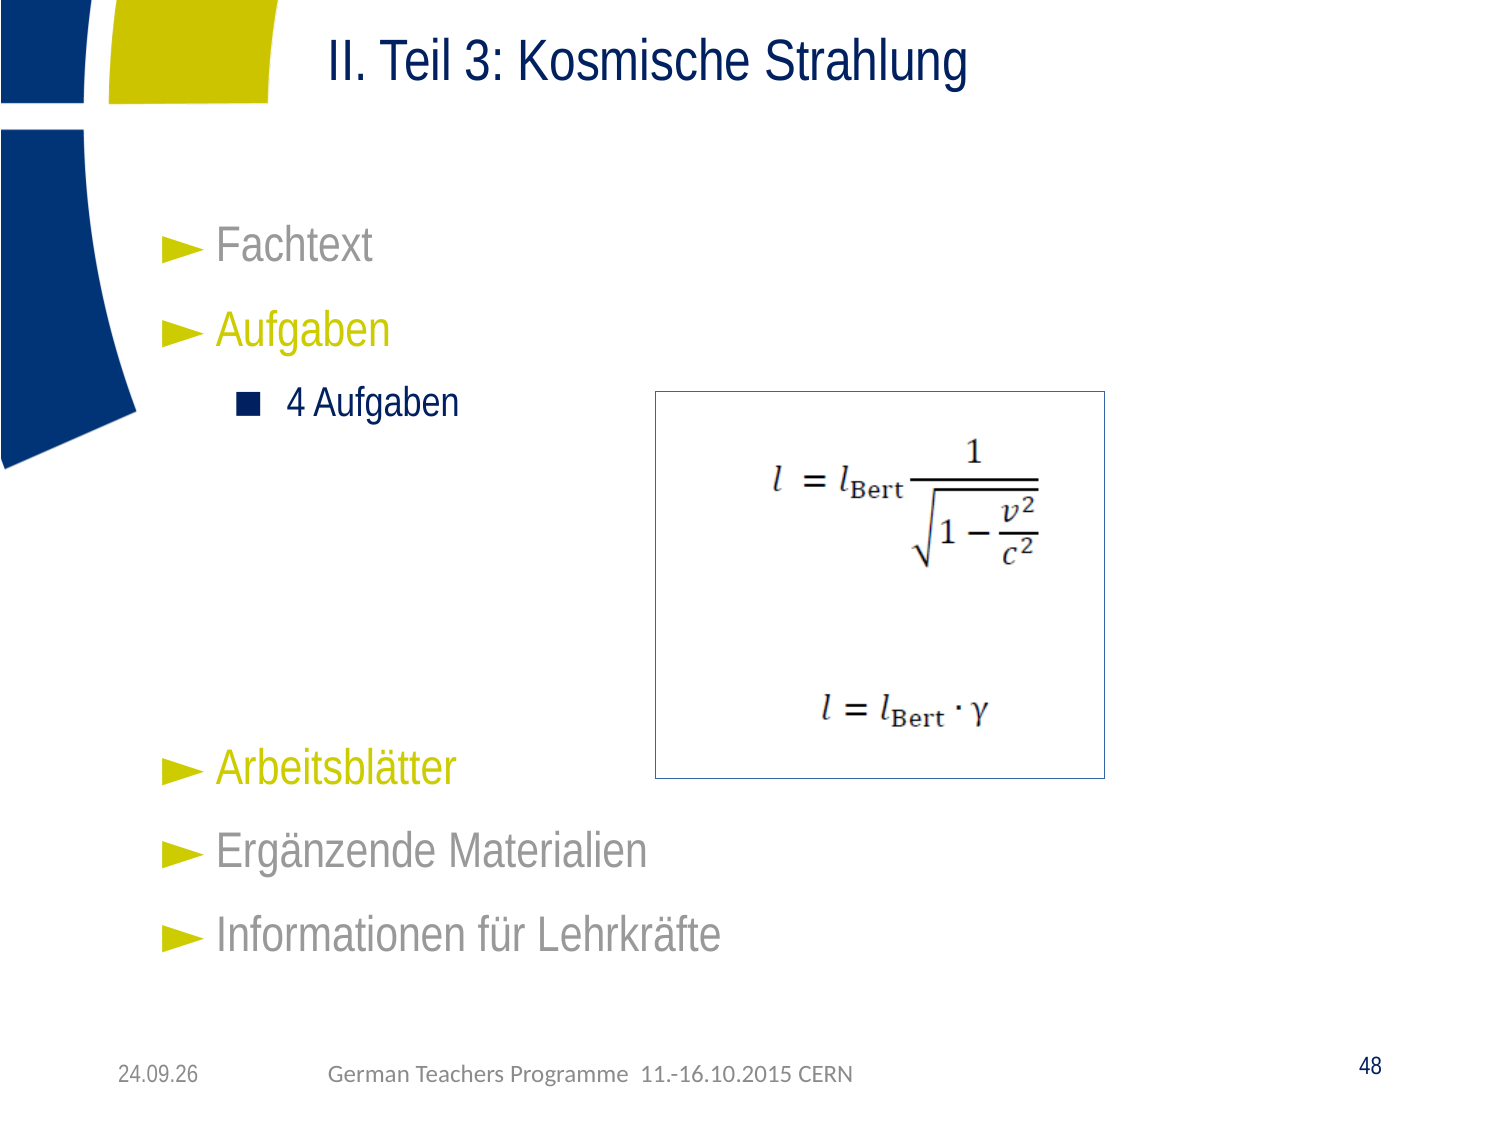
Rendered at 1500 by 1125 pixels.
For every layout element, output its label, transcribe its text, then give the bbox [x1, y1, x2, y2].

slide_number 14.10.15 [103, 1042, 290, 1103]
footer German Teachers Programme 11.-16.10.2015 CERN [312, 1042, 987, 1103]
list Fachtext Aufgaben 4 Aufgaben Arbeitsblätter Ergänzende Materialien Informationen für Lehrkräfte [129, 125, 1367, 815]
slide_number <Foliennummer> [1059, 1042, 1397, 1103]
picture [0, 0, 1500, 1125]
title II. Teil 3: Kosmische Strahlung [312, 0, 1400, 114]
